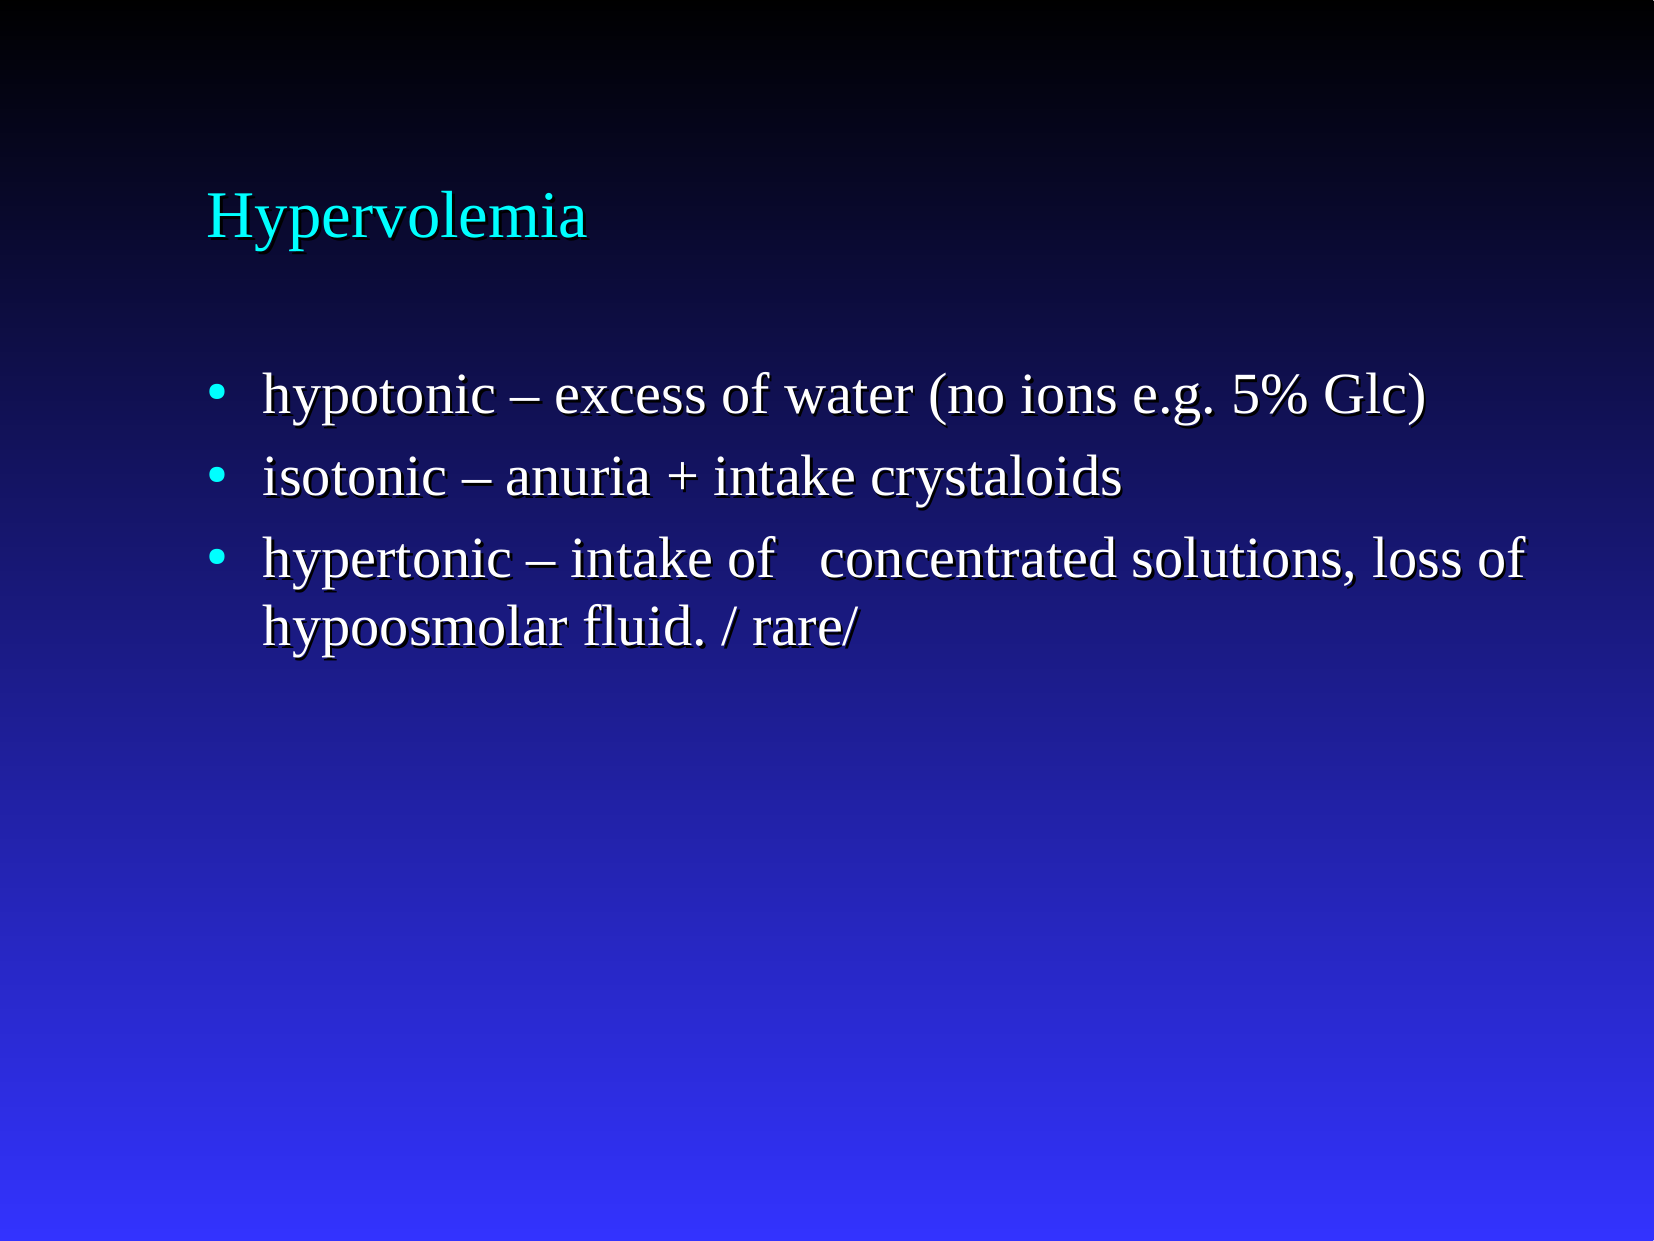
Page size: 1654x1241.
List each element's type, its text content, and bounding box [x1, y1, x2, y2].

list hypotonic – excess of water (no ions e.g. 5% Glc) isotonic – anuria + intake crystaloids hypertonic – intake of concentrated solutions, loss of hypoosmolar fluid. / rare/ [206, 358, 1613, 1103]
title Hypervolemia [206, 110, 1613, 317]
